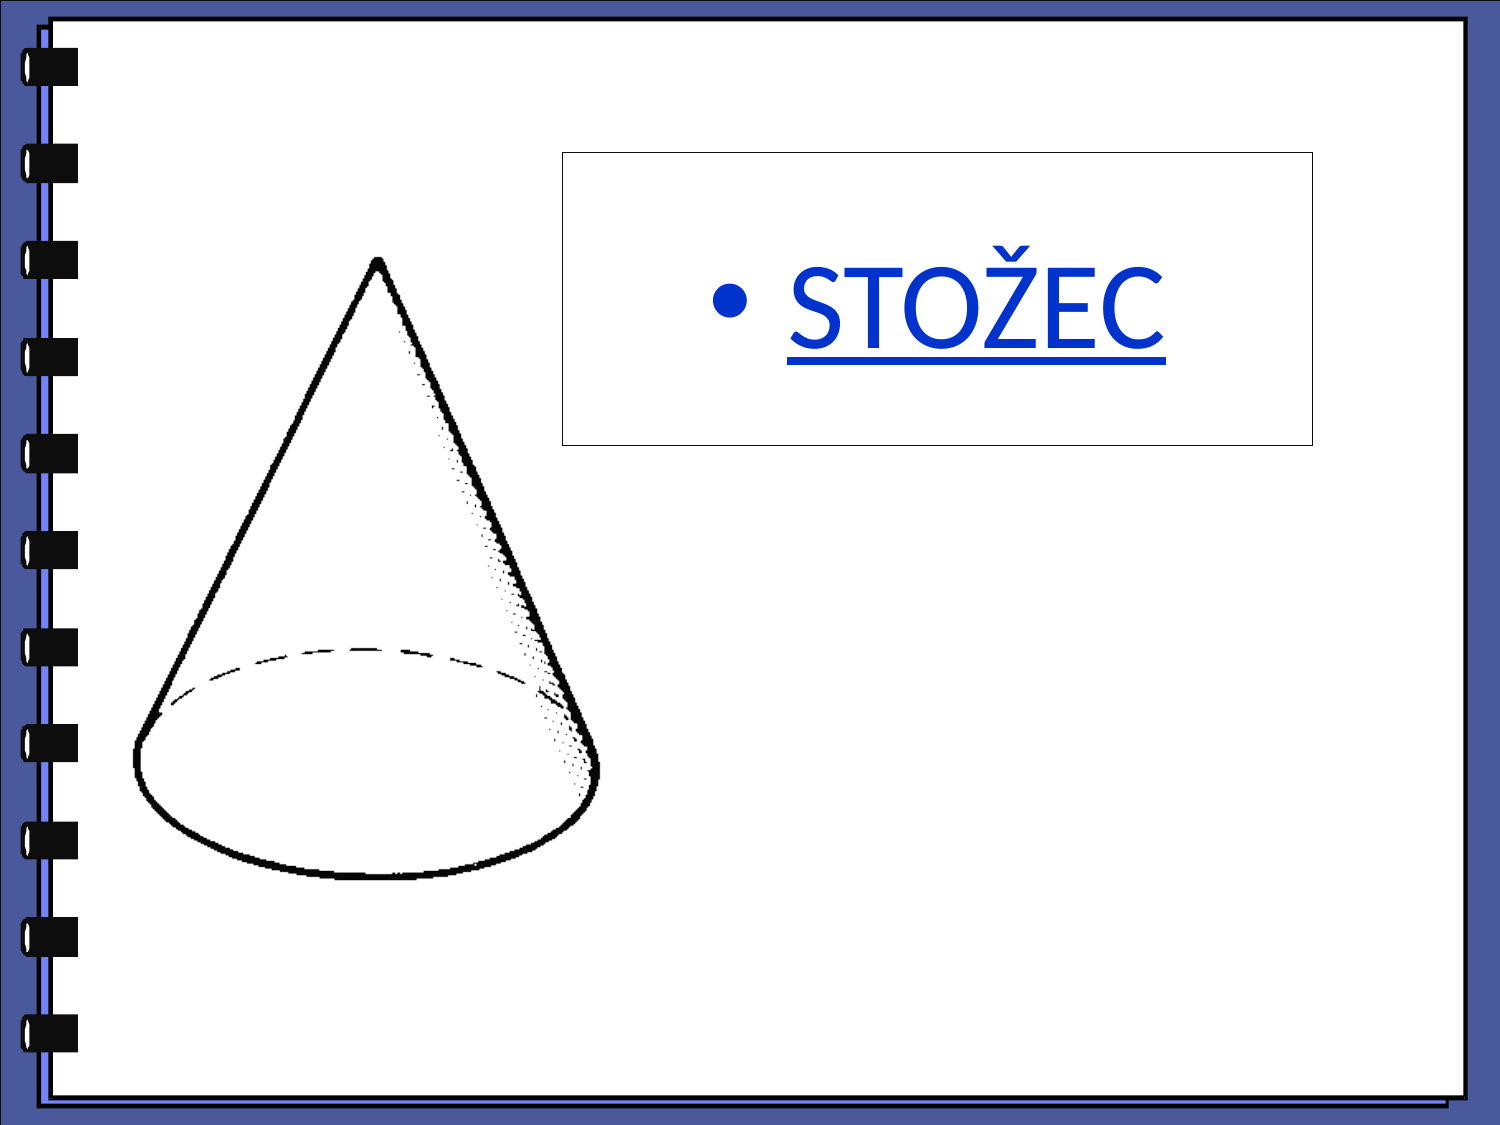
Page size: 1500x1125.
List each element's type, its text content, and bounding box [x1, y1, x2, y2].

text_box STOŽEC [562, 152, 1313, 446]
picture [105, 234, 622, 894]
